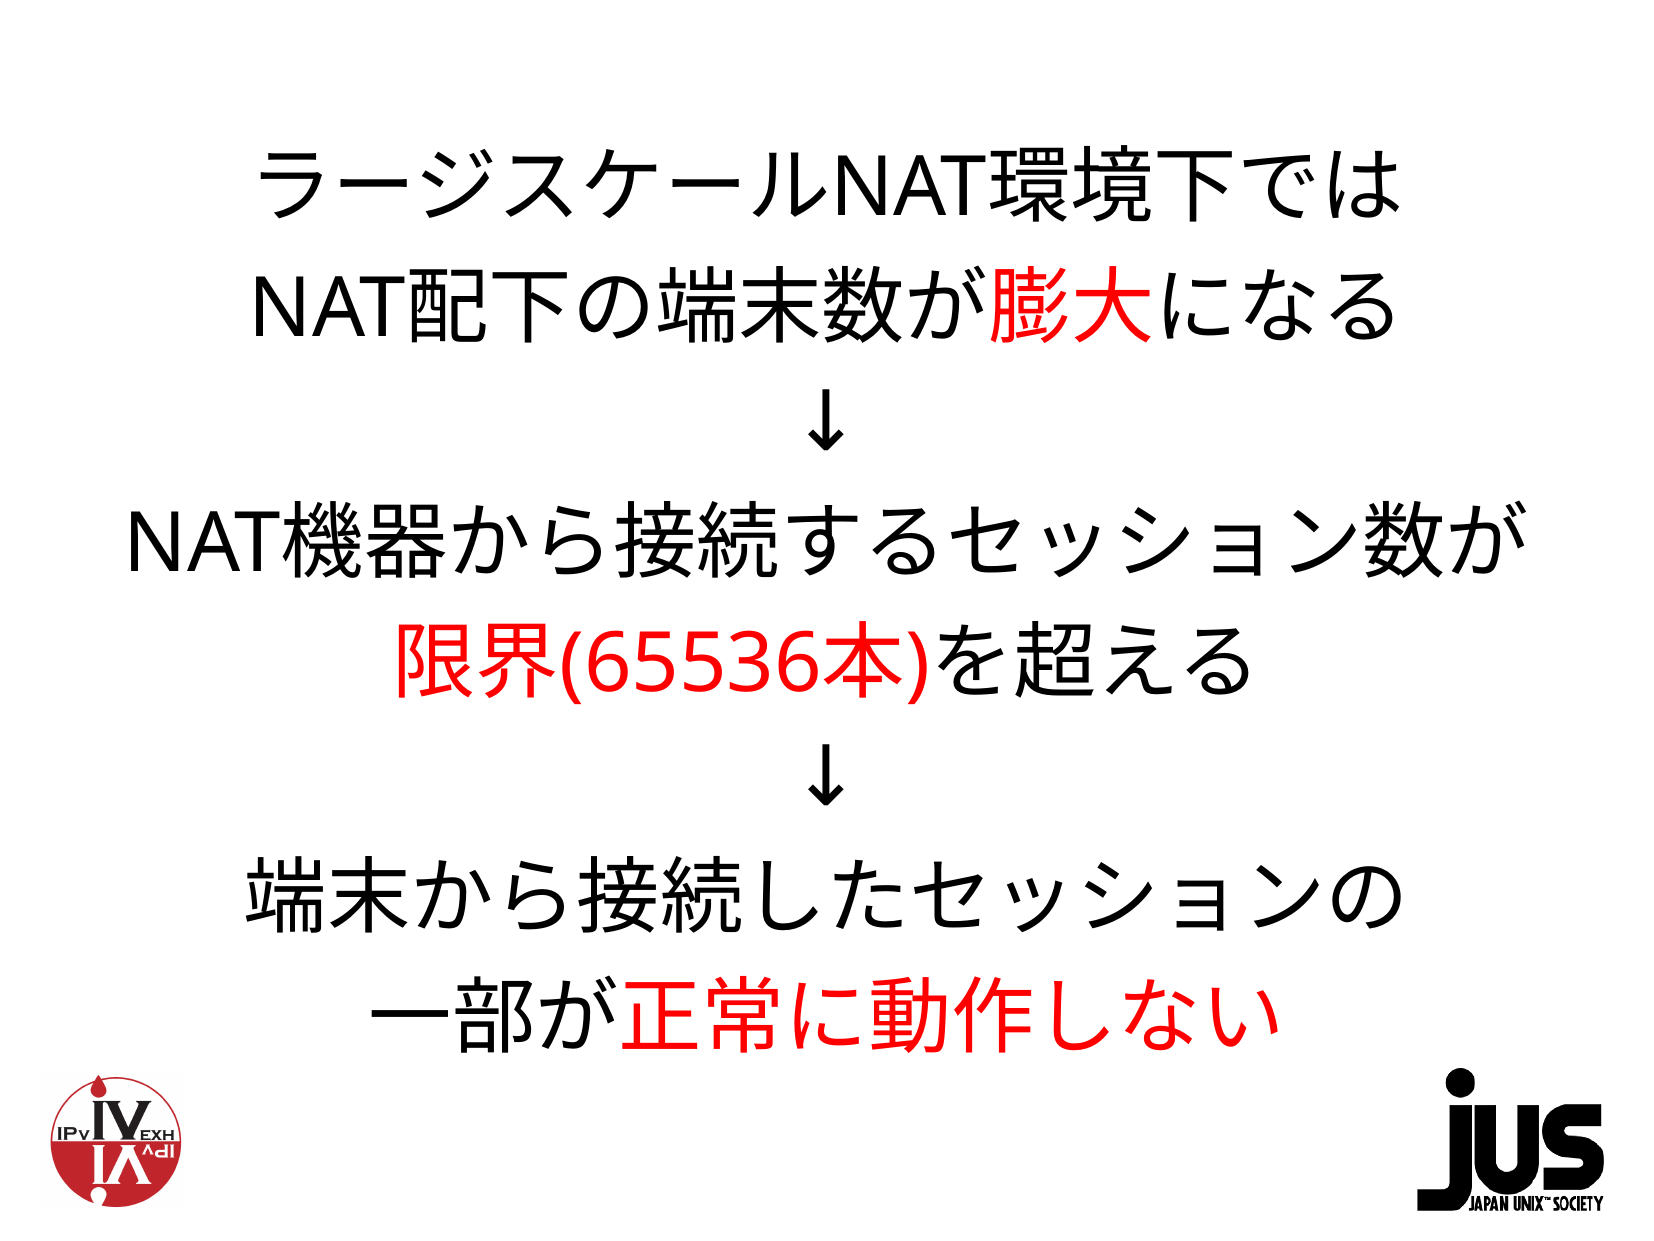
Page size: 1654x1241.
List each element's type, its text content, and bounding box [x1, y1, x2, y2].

picture [1417, 1068, 1604, 1211]
picture [41, 1068, 190, 1210]
subtitle ラージスケールNAT環境下では NAT配下の端末数が膨大になる ↓ NAT機器から接続するセッション数が 限界(65536本)を超える ↓ 端末から接続したセッションの 一部が正常に動作しない [82, 88, 1571, 1102]
